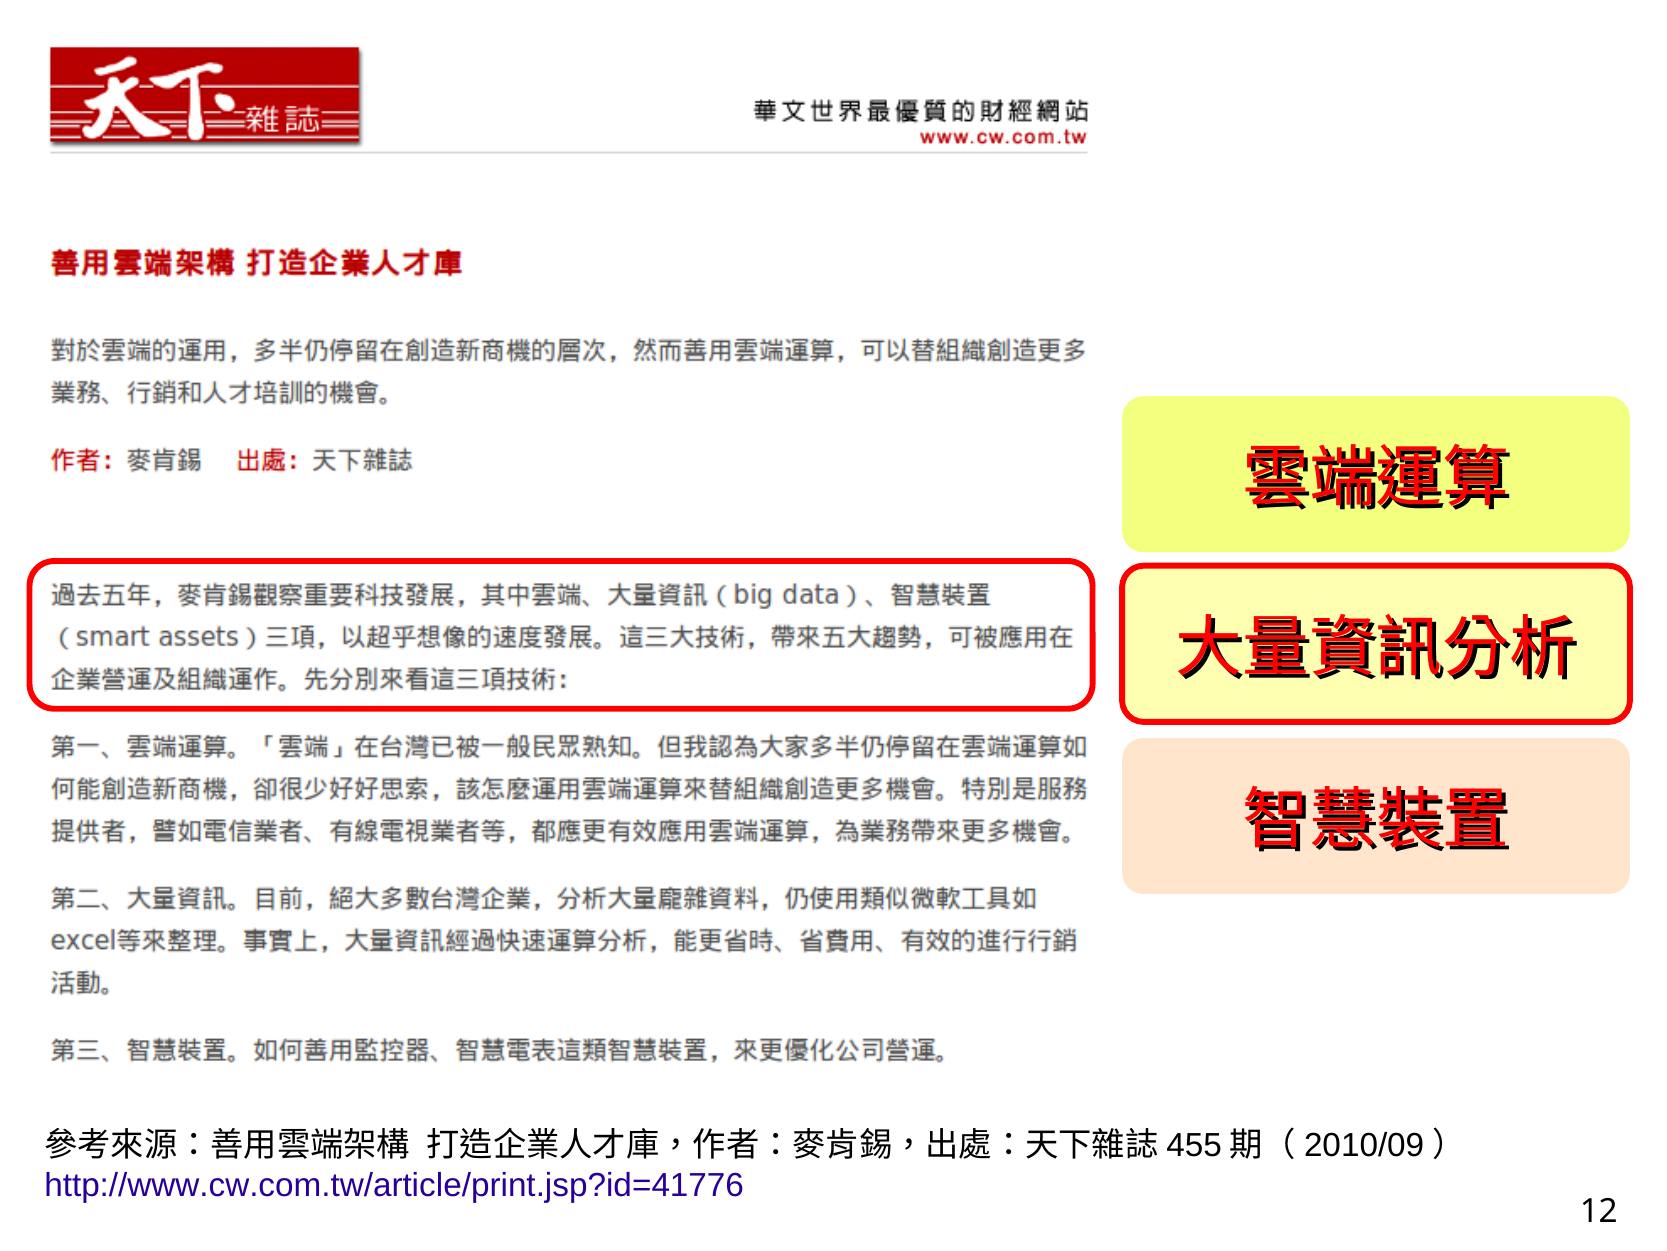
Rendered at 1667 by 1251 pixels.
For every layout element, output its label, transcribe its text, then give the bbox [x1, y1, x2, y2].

picture [22, 29, 1145, 1093]
text_box 智慧裝置 [1122, 737, 1630, 895]
text_box 雲端運算 [1122, 396, 1630, 553]
text_box 參考來源：善用雲端架構 打造企業人才庫，作者：麥肯錫，出處：天下雜誌455期（2010/09） http://www.cw.com.tw/article/print.jsp?id=41776 [29, 1115, 1625, 1211]
text_box 大量資訊分析 [1122, 565, 1630, 722]
